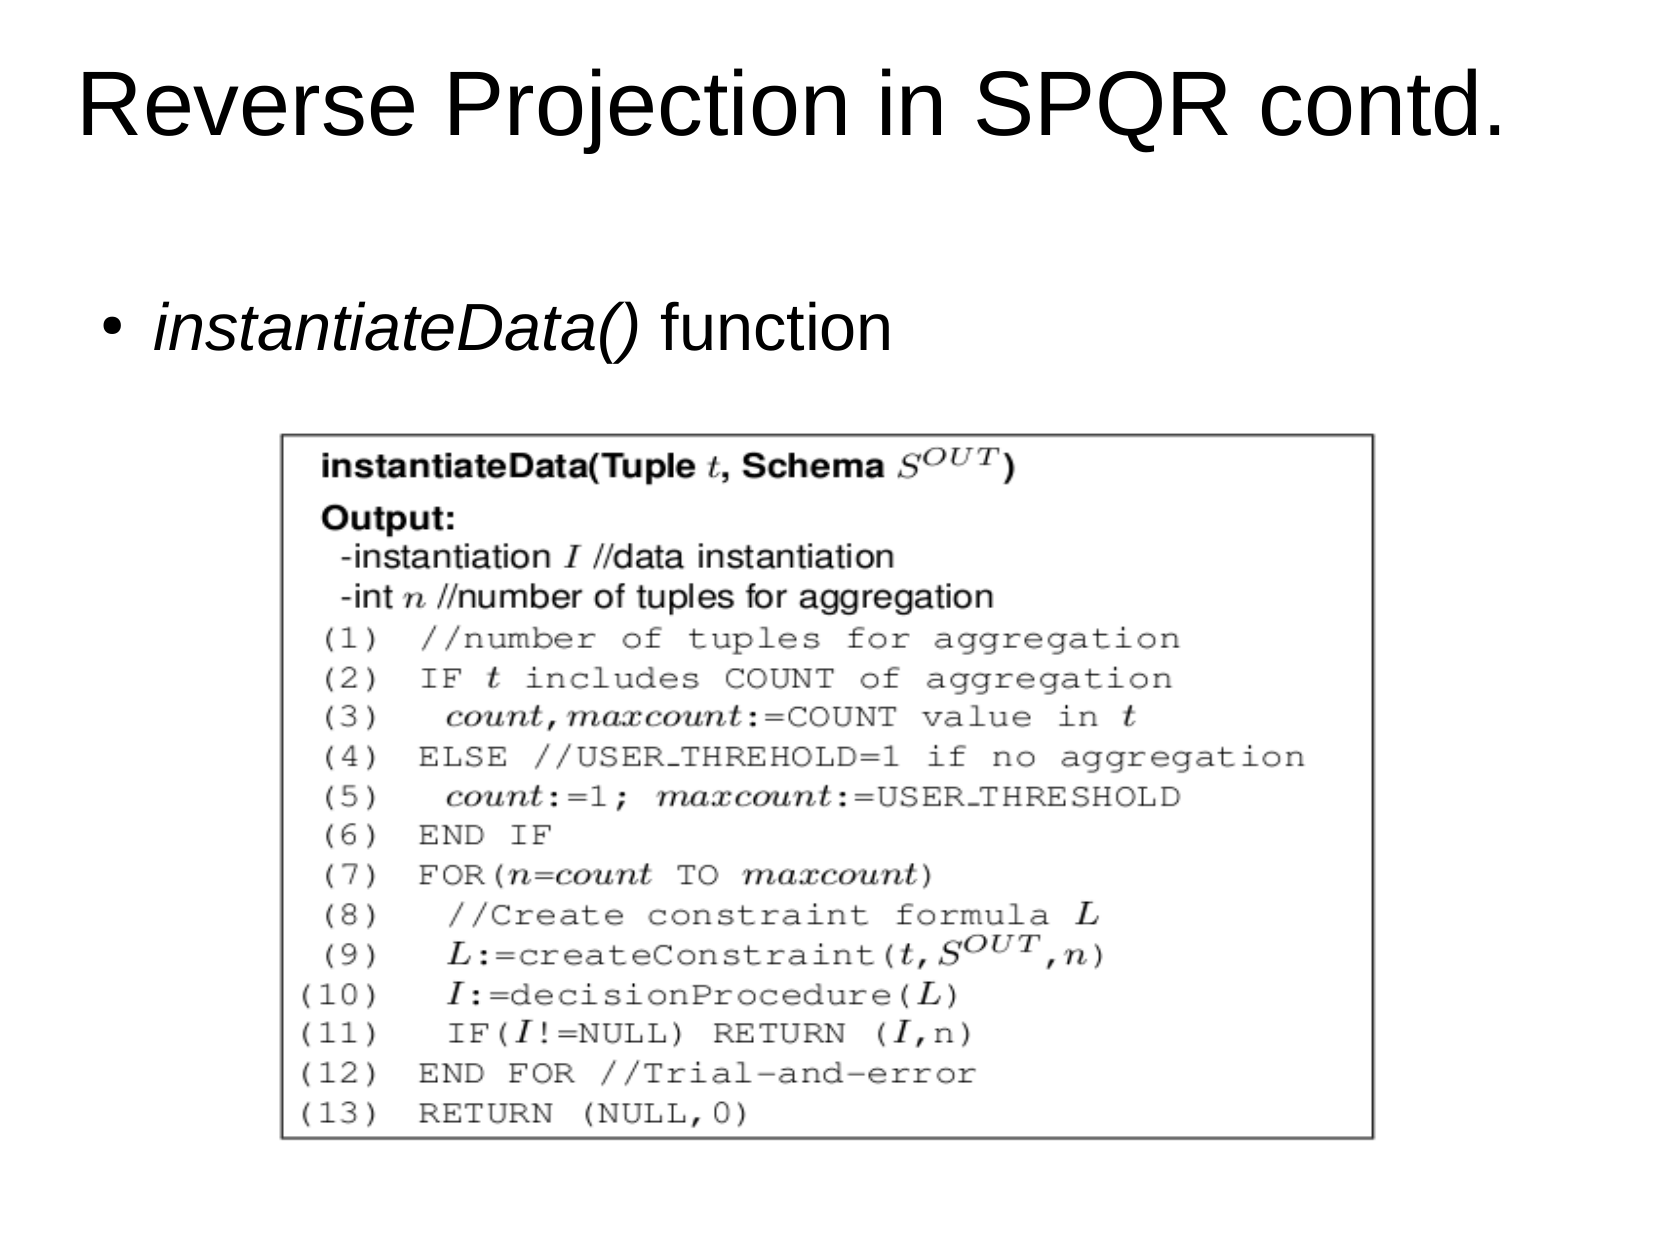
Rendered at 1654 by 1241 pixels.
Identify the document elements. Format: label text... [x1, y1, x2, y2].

title Reverse Projection in SPQR contd. [76, 7, 1565, 200]
list instantiateData() function [82, 290, 1571, 1109]
picture [165, 401, 1495, 1182]
